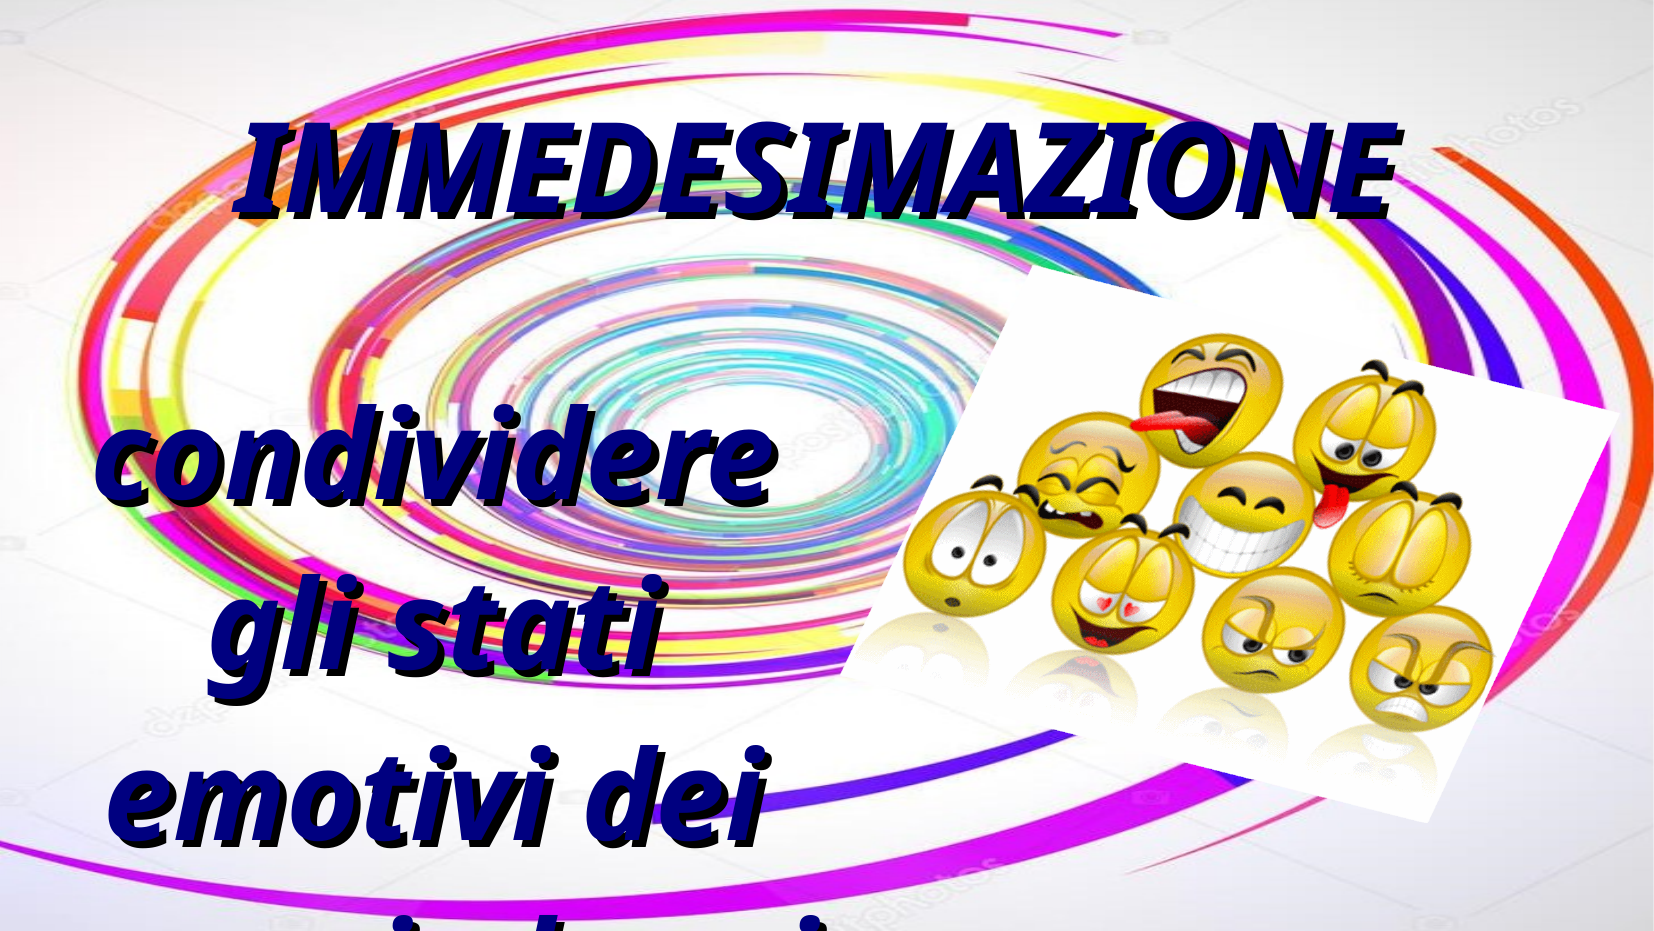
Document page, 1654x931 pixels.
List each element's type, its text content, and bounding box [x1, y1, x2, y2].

text_box IMMEDESIMAZIONE [177, 70, 1453, 217]
text_box condividere gli stati emotivi dei propri alunni [23, 358, 844, 874]
picture [0, 0, 1654, 931]
